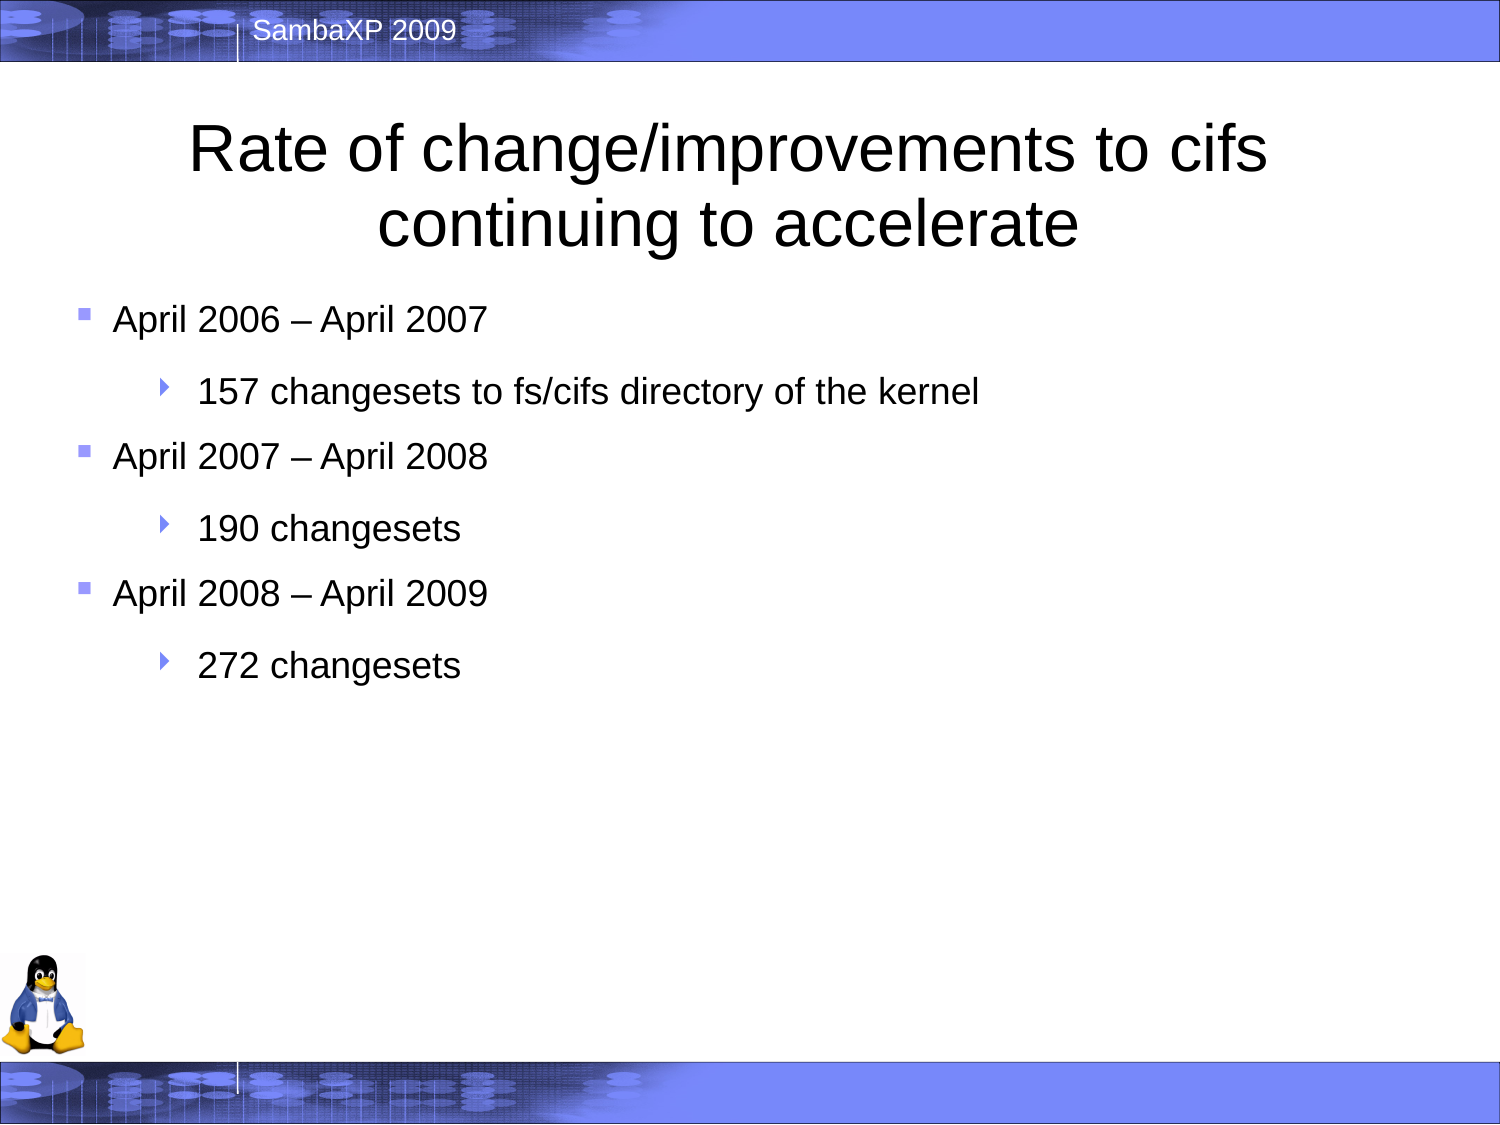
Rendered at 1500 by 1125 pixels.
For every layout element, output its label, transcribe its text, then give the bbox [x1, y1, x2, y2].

picture [1, 1, 1499, 61]
picture [1, 1063, 75, 1123]
list April 2006 – April 2007 157 changesets to fs/cifs directory of the kernel April 2007 – April 2008 190 changesets April 2008 – April 2009 272 changesets [75, 298, 1438, 1125]
picture [1438, 1063, 1499, 1123]
title Rate of change/improvements to cifs continuing to accelerate [37, 110, 1422, 261]
